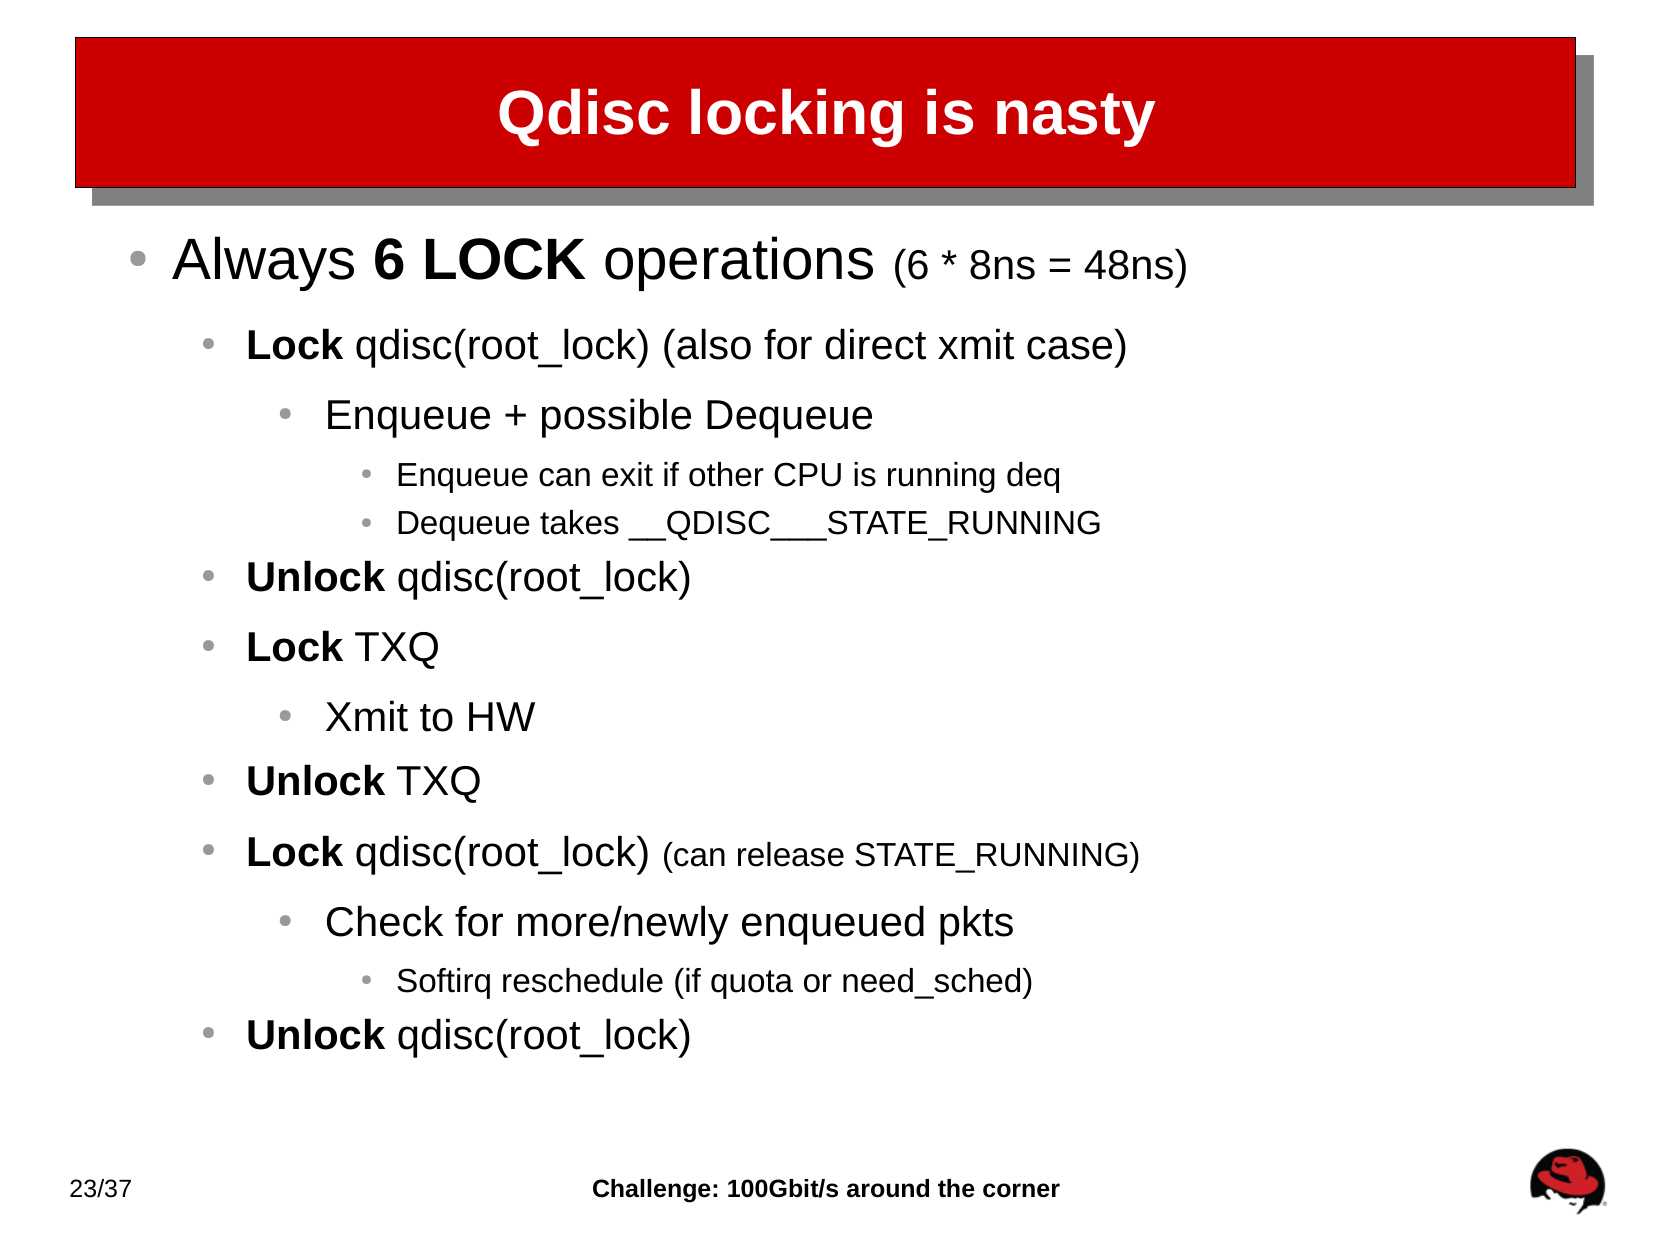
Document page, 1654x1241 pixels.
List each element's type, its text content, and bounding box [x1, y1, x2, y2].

list Always 6 LOCK operations (6 * 8ns = 48ns) Lock qdisc(root_lock) (also for direct xmit case) Enqueue + possible Dequeue Enqueue can exit if other CPU is running deq Dequeue takes __QDISC___STATE_RUNNING Unlock qdisc(root_lock) Lock TXQ Xmit to HW Unlock TXQ Lock qdisc(root_lock) (can release STATE_RUNNING) Check for more/newly enqueued pkts Softirq reschedule (if quota or need_sched) Unlock qdisc(root_lock) [112, 227, 1538, 1058]
title Qdisc locking is nasty [116, 37, 1538, 188]
picture [1529, 1146, 1613, 1224]
